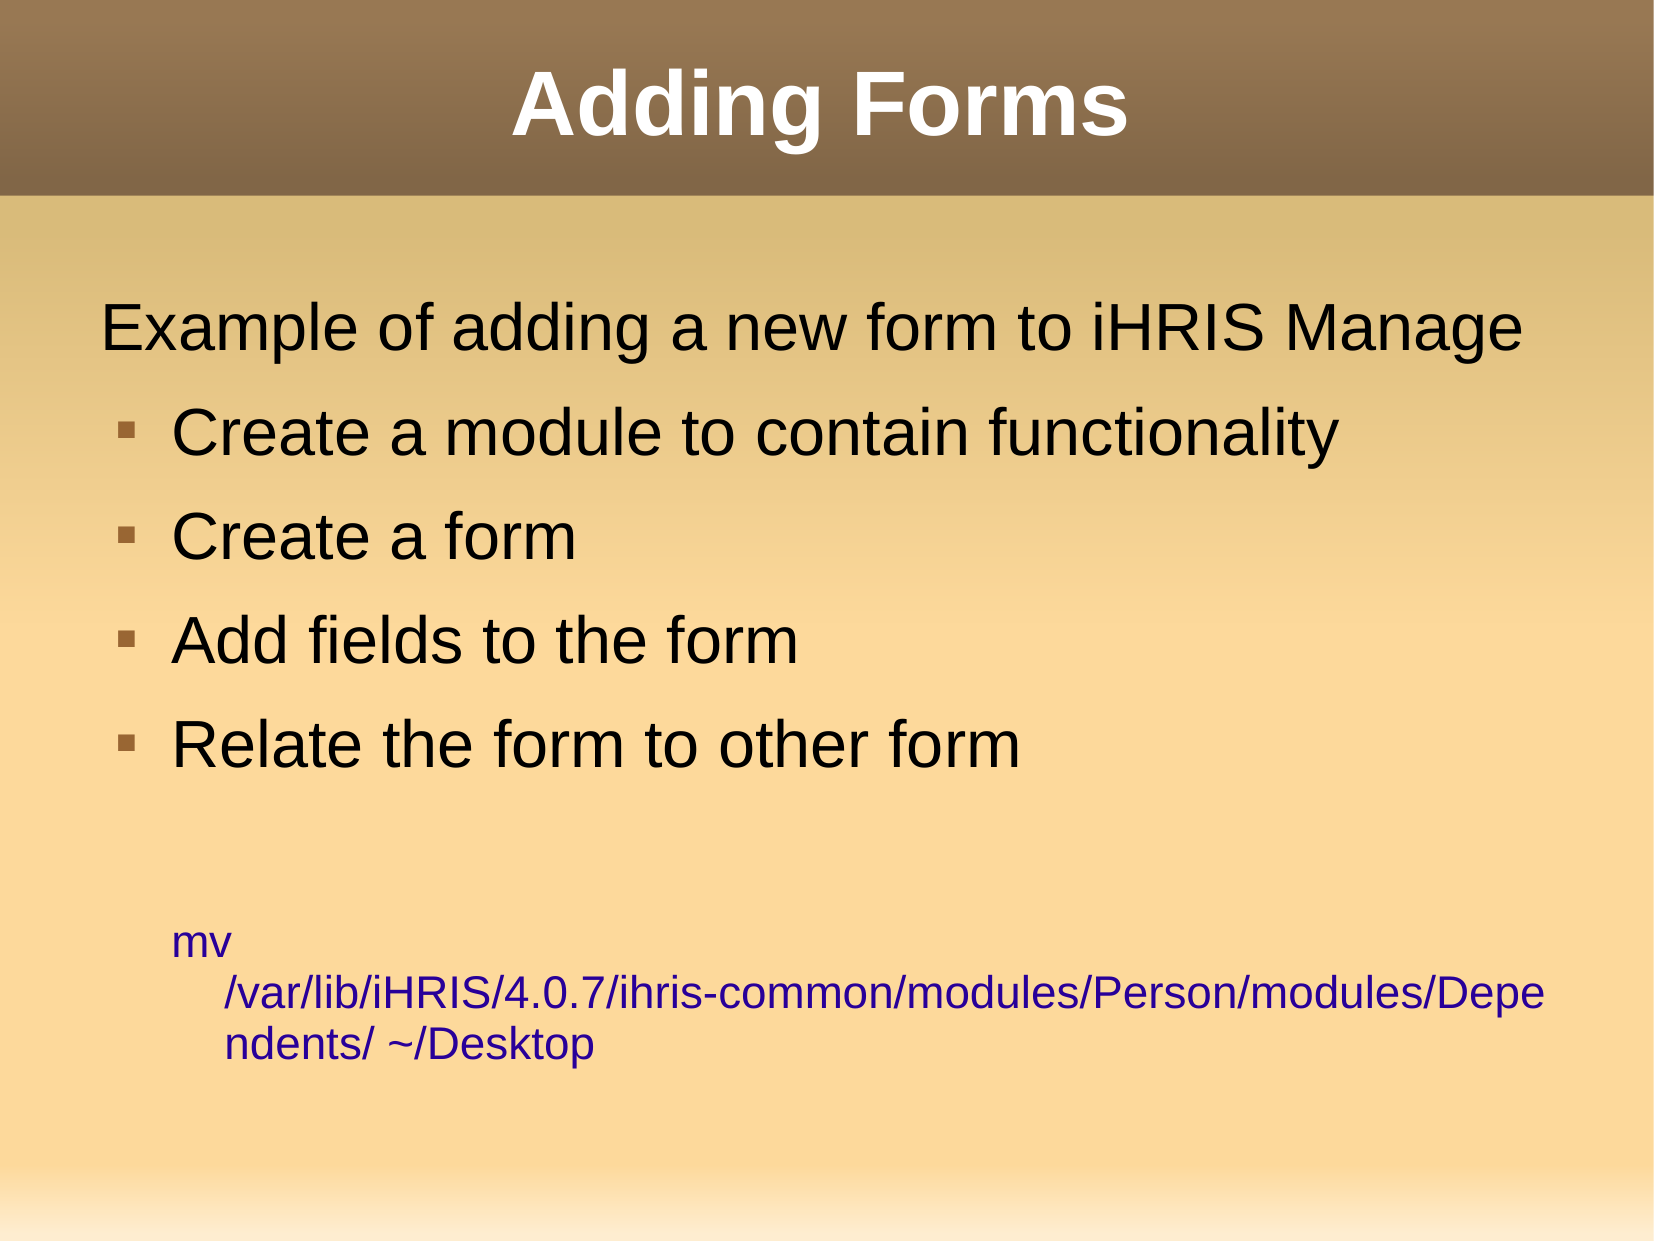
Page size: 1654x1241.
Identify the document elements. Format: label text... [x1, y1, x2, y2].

picture [0, 0, 1654, 1241]
list Example of adding a new form to iHRIS Manage Create a module to contain functionality Create a form Add fields to the form Relate the form to other form mv /var/lib/iHRIS/4.0.7/ihris-common/modules/Person/modules/Dependents/ ~/Desktop [82, 290, 1571, 1175]
title Adding Forms [76, 0, 1565, 208]
